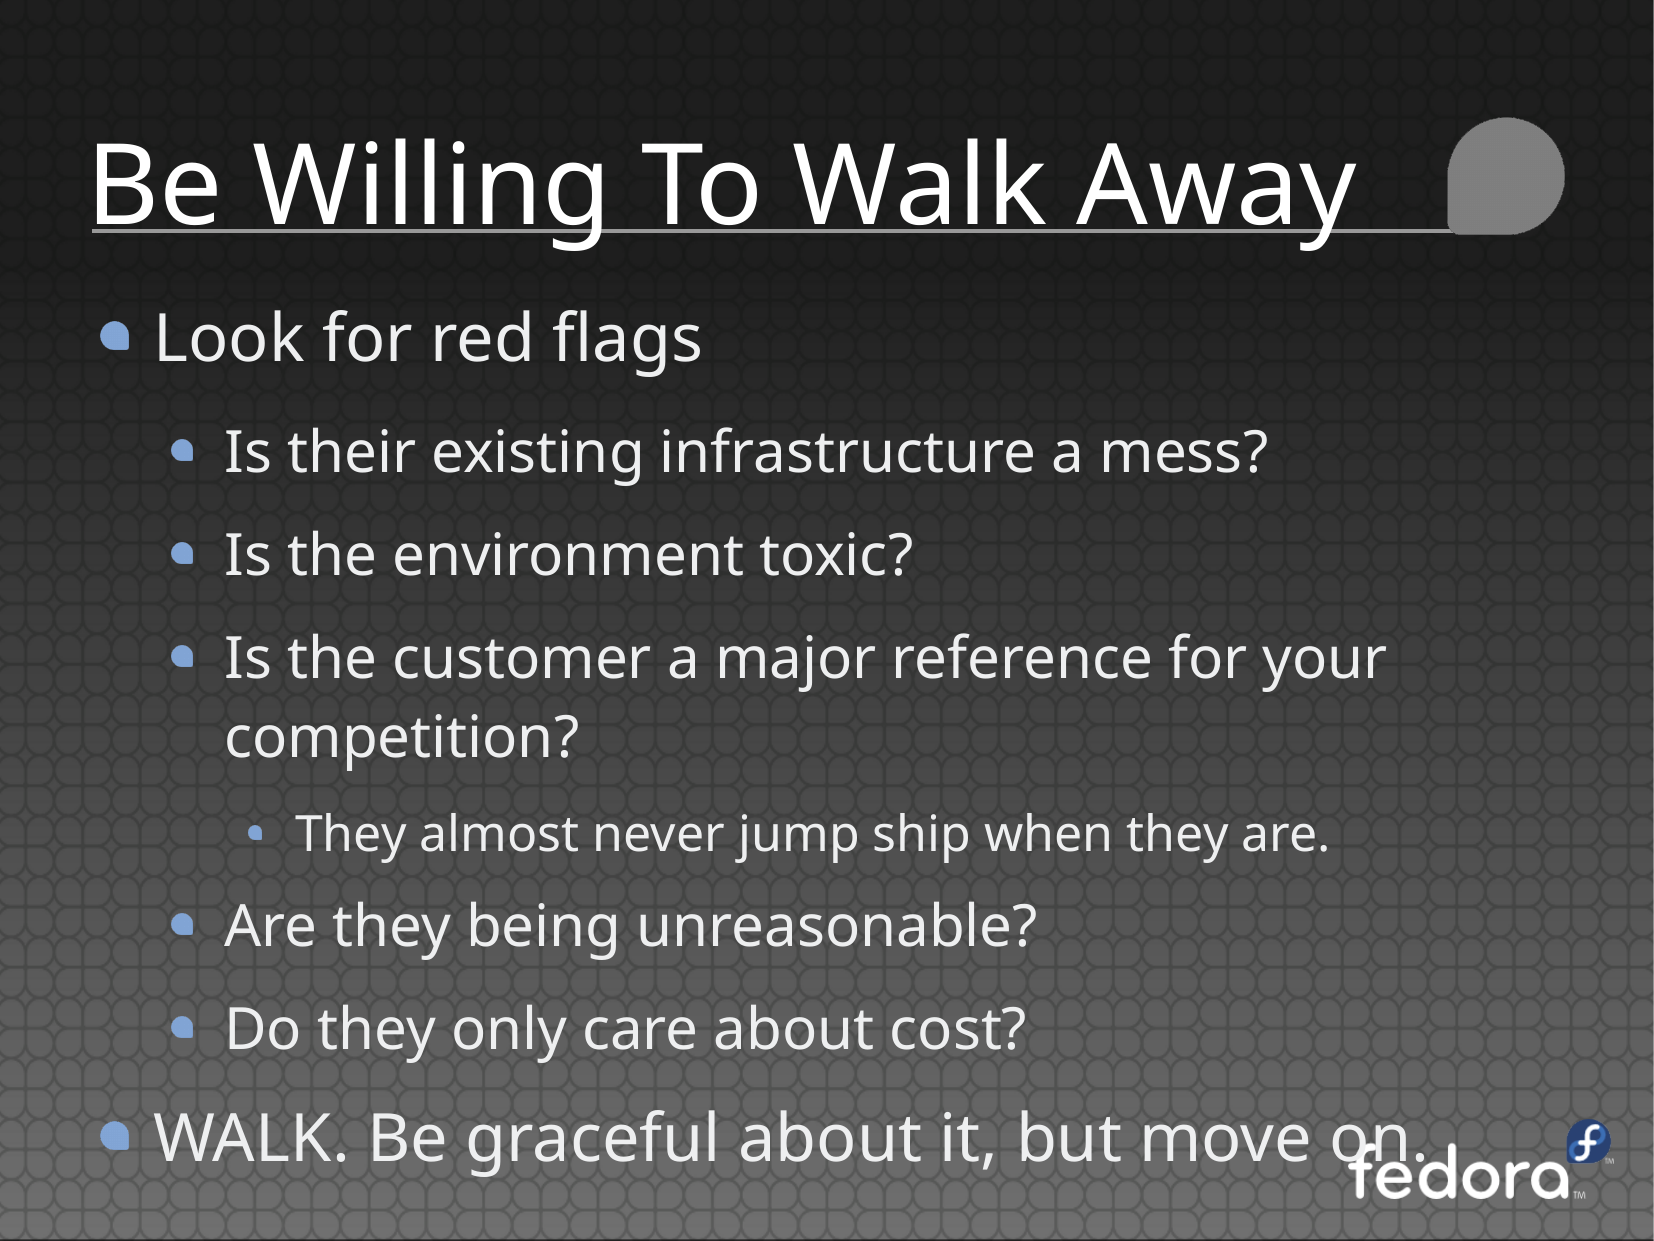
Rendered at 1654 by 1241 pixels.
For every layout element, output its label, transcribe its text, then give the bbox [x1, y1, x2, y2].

title Be Willing To Walk Away [86, 112, 1576, 249]
picture [0, 0, 1654, 1241]
list Look for red flags Is their existing infrastructure a mess? Is the environment toxic? Is the customer a major reference for your competition? They almost never jump ship when they are. Are they being unreasonable? Do they only care about cost? WALK. Be graceful about it, but move on. [82, 290, 1571, 1076]
